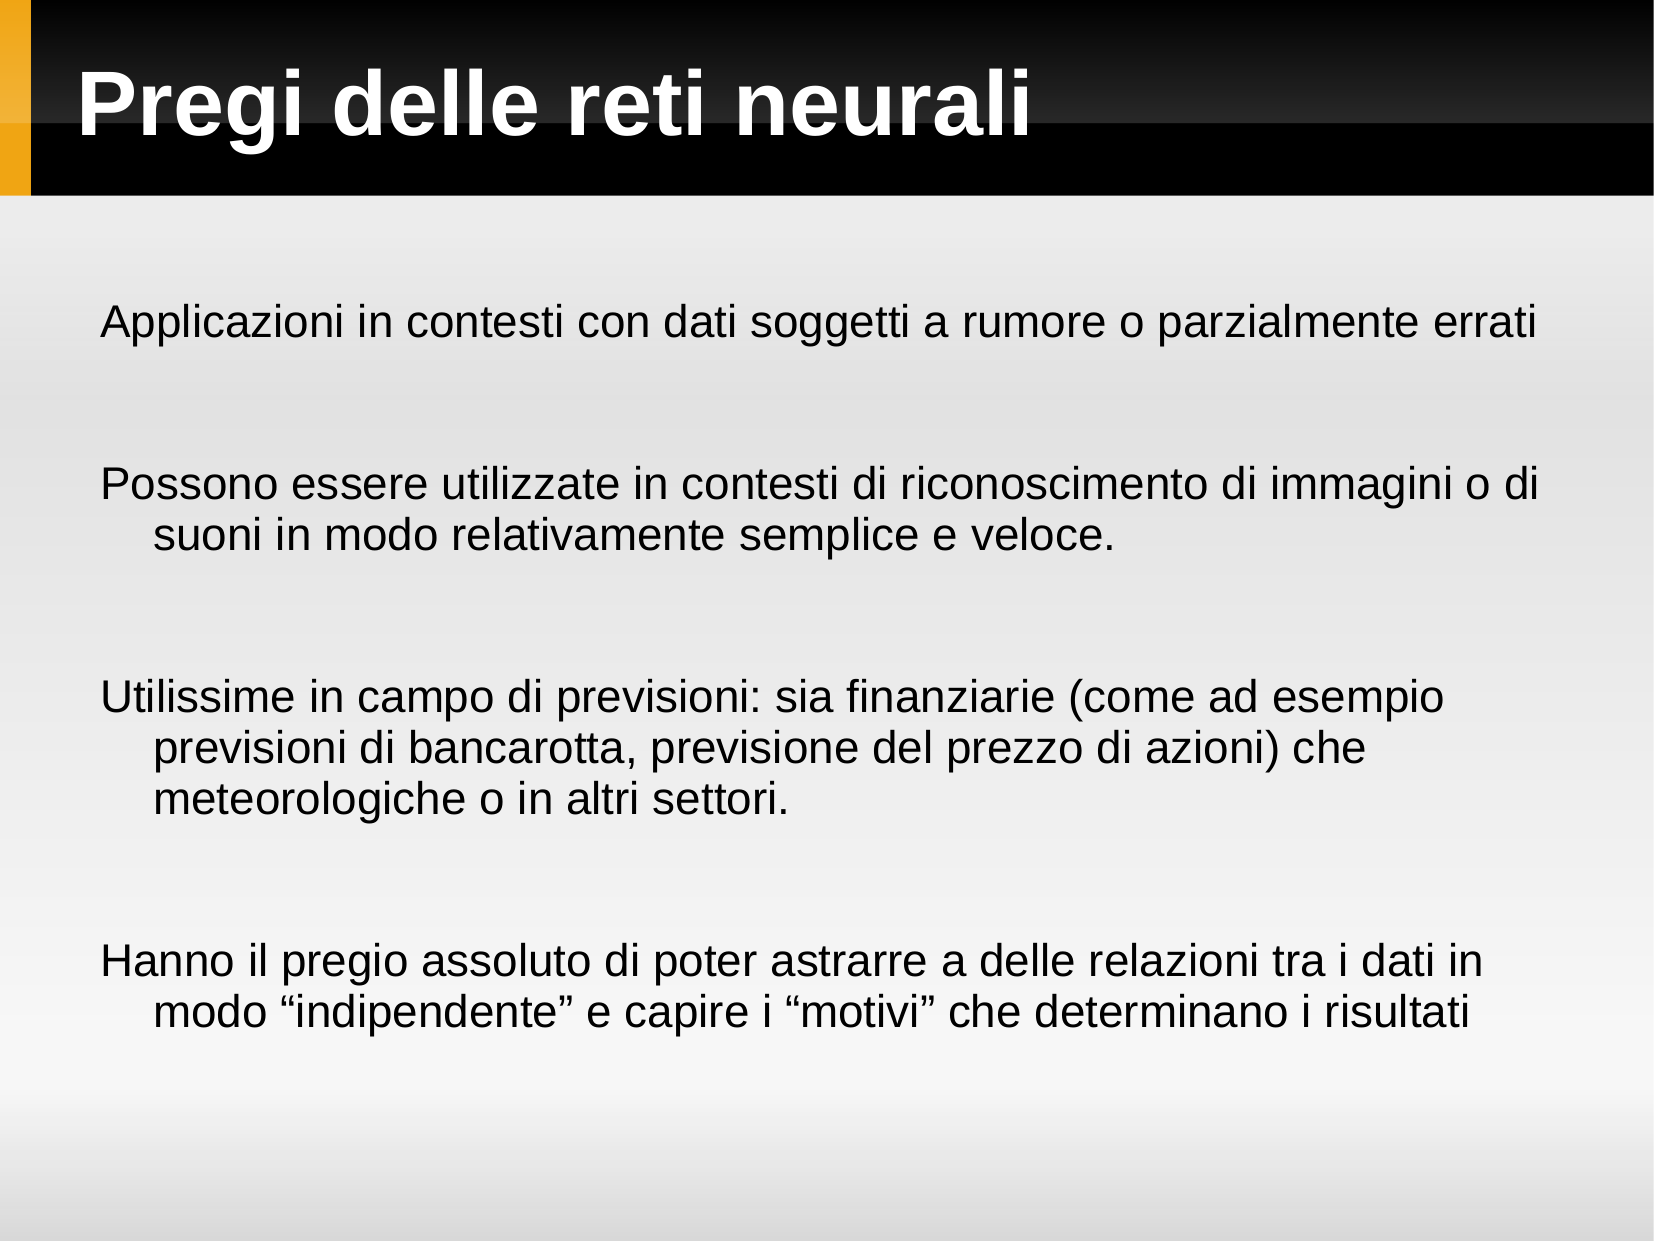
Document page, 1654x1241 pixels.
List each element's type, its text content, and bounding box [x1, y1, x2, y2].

picture [0, 0, 1654, 1241]
title Pregi delle reti neurali [76, 7, 1565, 200]
list Applicazioni in contesti con dati soggetti a rumore o parzialmente errati Possono essere utilizzate in contesti di riconoscimento di immagini o di suoni in modo relativamente semplice e veloce. Utilissime in campo di previsioni: sia finanziarie (come ad esempio previsioni di bancarotta, previsione del prezzo di azioni) che meteorologiche o in altri settori. Hanno il pregio assoluto di poter astrarre a delle relazioni tra i dati in modo “indipendente” e capire i “motivi” che determinano i risultati [82, 296, 1571, 1100]
